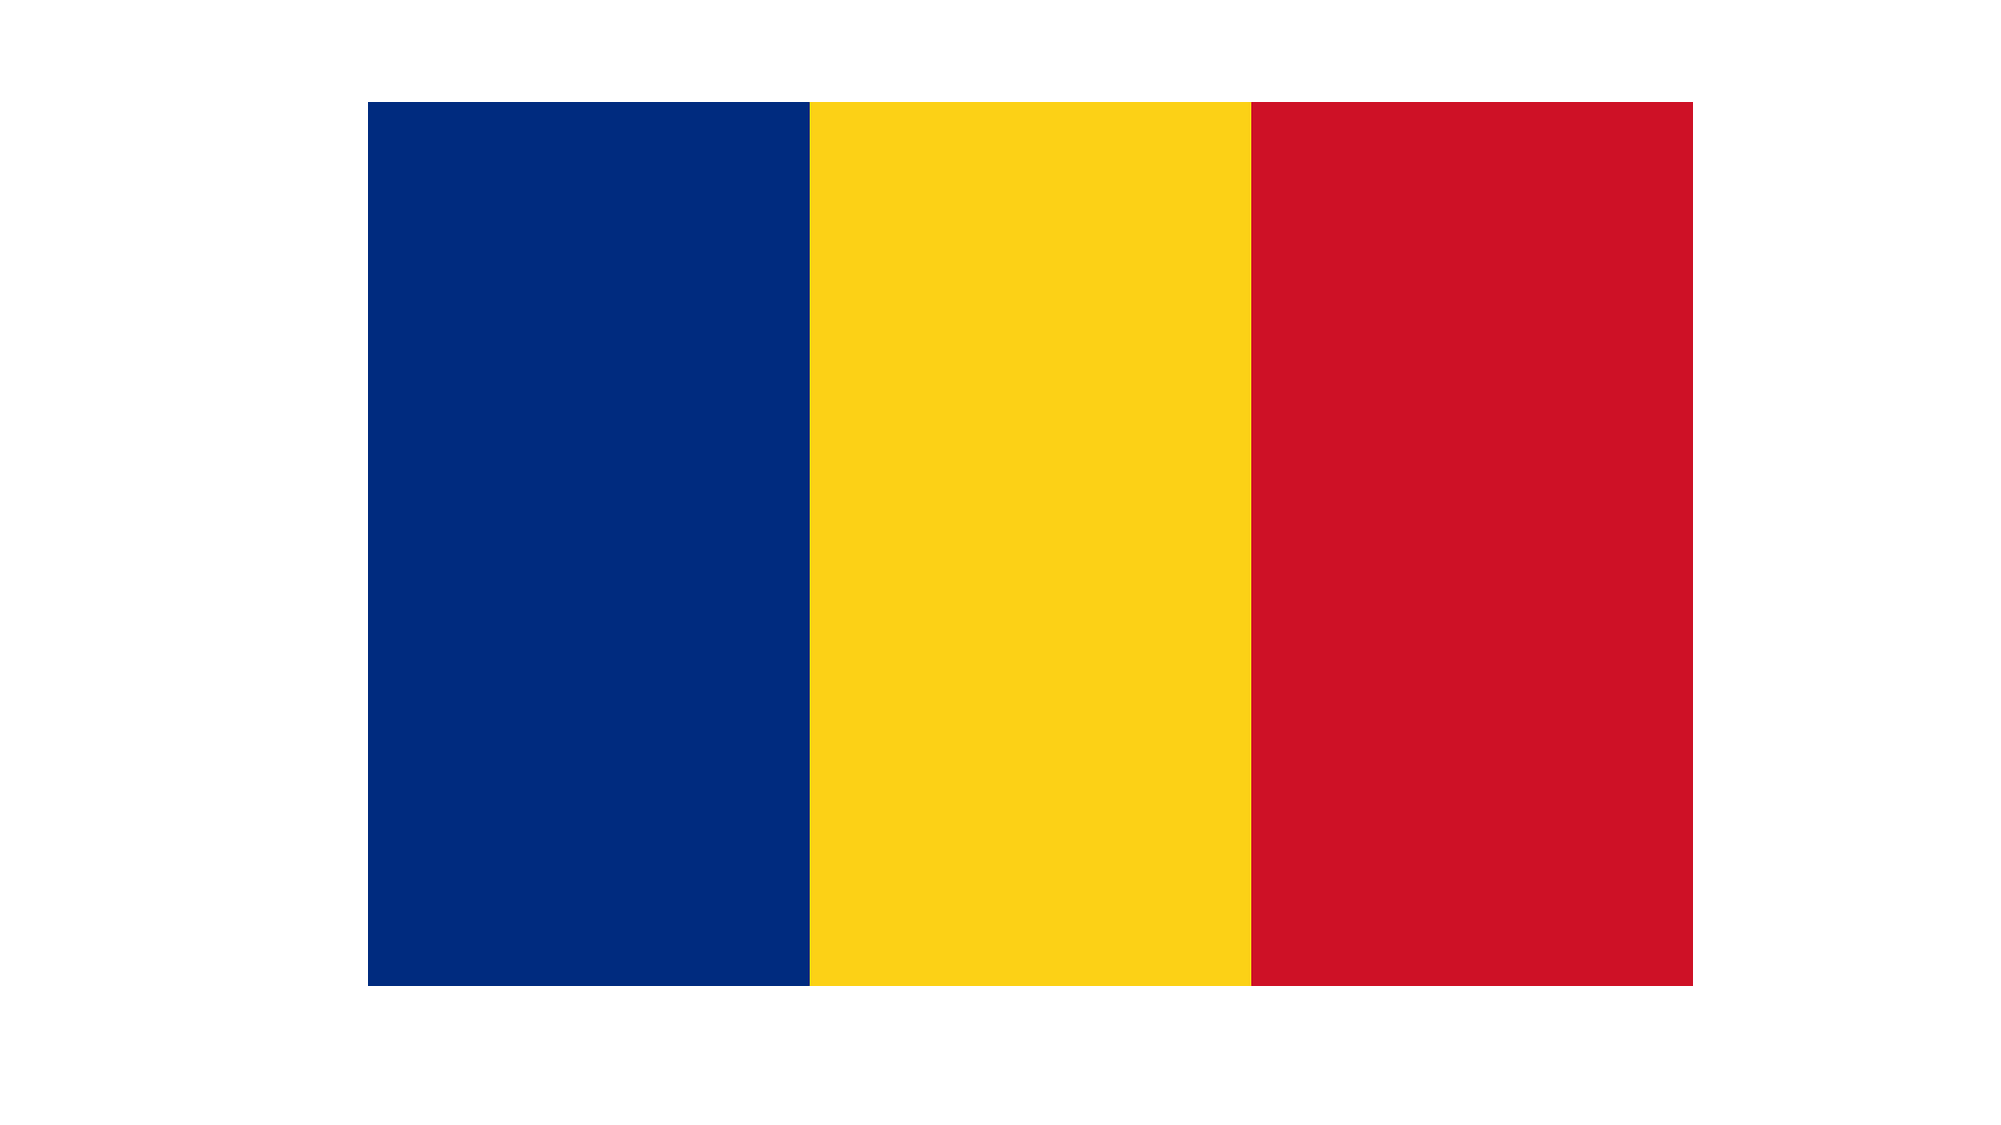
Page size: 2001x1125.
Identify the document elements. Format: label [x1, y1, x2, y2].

picture [368, 103, 1693, 986]
